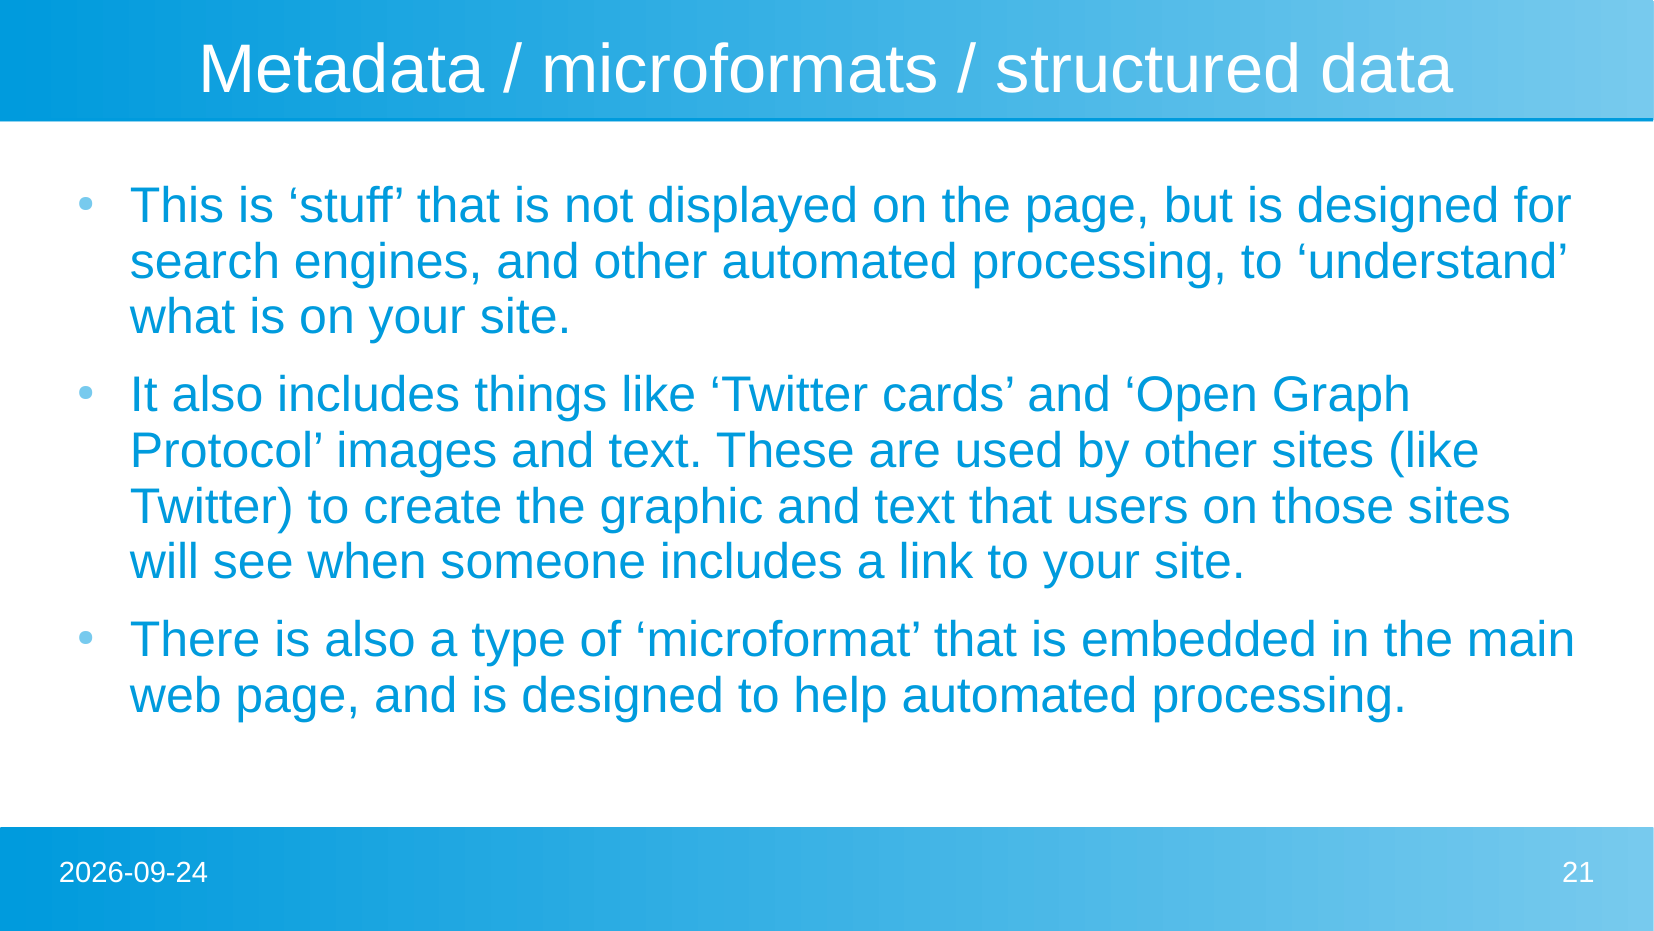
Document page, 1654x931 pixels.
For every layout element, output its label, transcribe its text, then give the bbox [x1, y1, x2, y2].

list This is ‘stuff’ that is not displayed on the page, but is designed for search engines, and other automated processing, to ‘understand’ what is on your site. It also includes things like ‘Twitter cards’ and ‘Open Graph Protocol’ images and text. These are used by other sites (like Twitter) to create the graphic and text that users on those sites will see when someone includes a link to your site. There is also a type of ‘microformat’ that is embedded in the main web page, and is designed to help automated processing. [59, 177, 1595, 768]
title Metadata / microformats / structured data [59, 29, 1595, 108]
